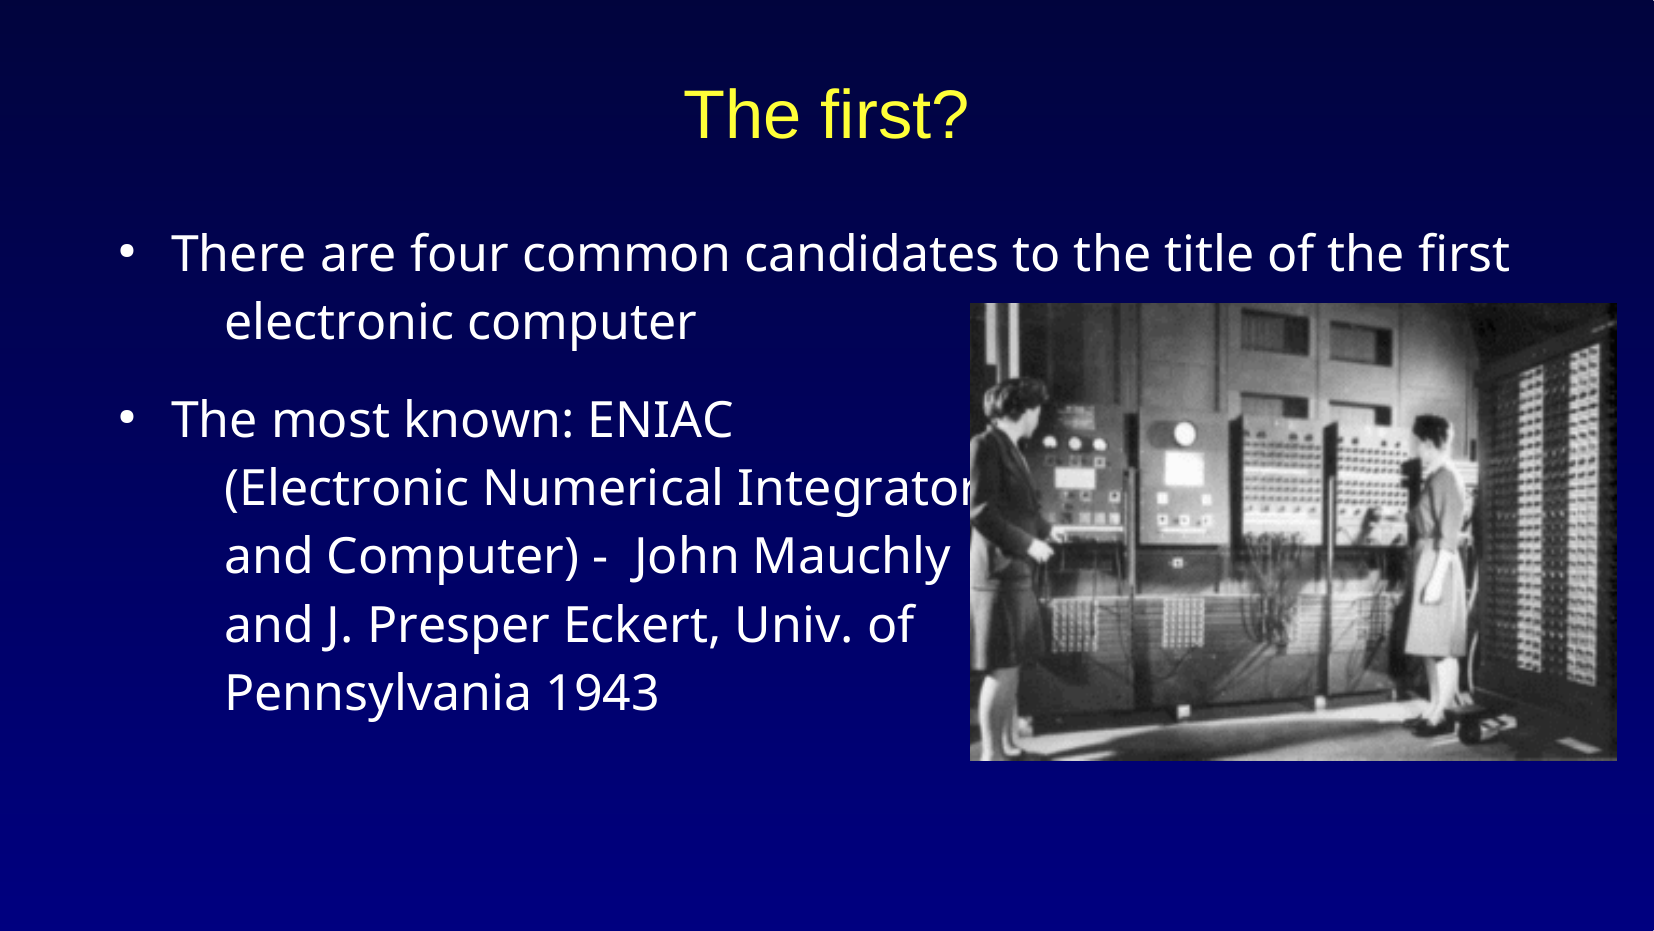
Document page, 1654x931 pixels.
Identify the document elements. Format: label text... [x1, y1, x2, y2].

picture [970, 303, 1617, 761]
title The first? [82, 37, 1571, 193]
list There are four common candidates to the title of the first electronic computer The most known: ENIAC (Electronic Numerical Integrator and Computer) - John Mauchly and J. Presper Eckert, Univ. of Pennsylvania 1943 [82, 217, 1571, 758]
